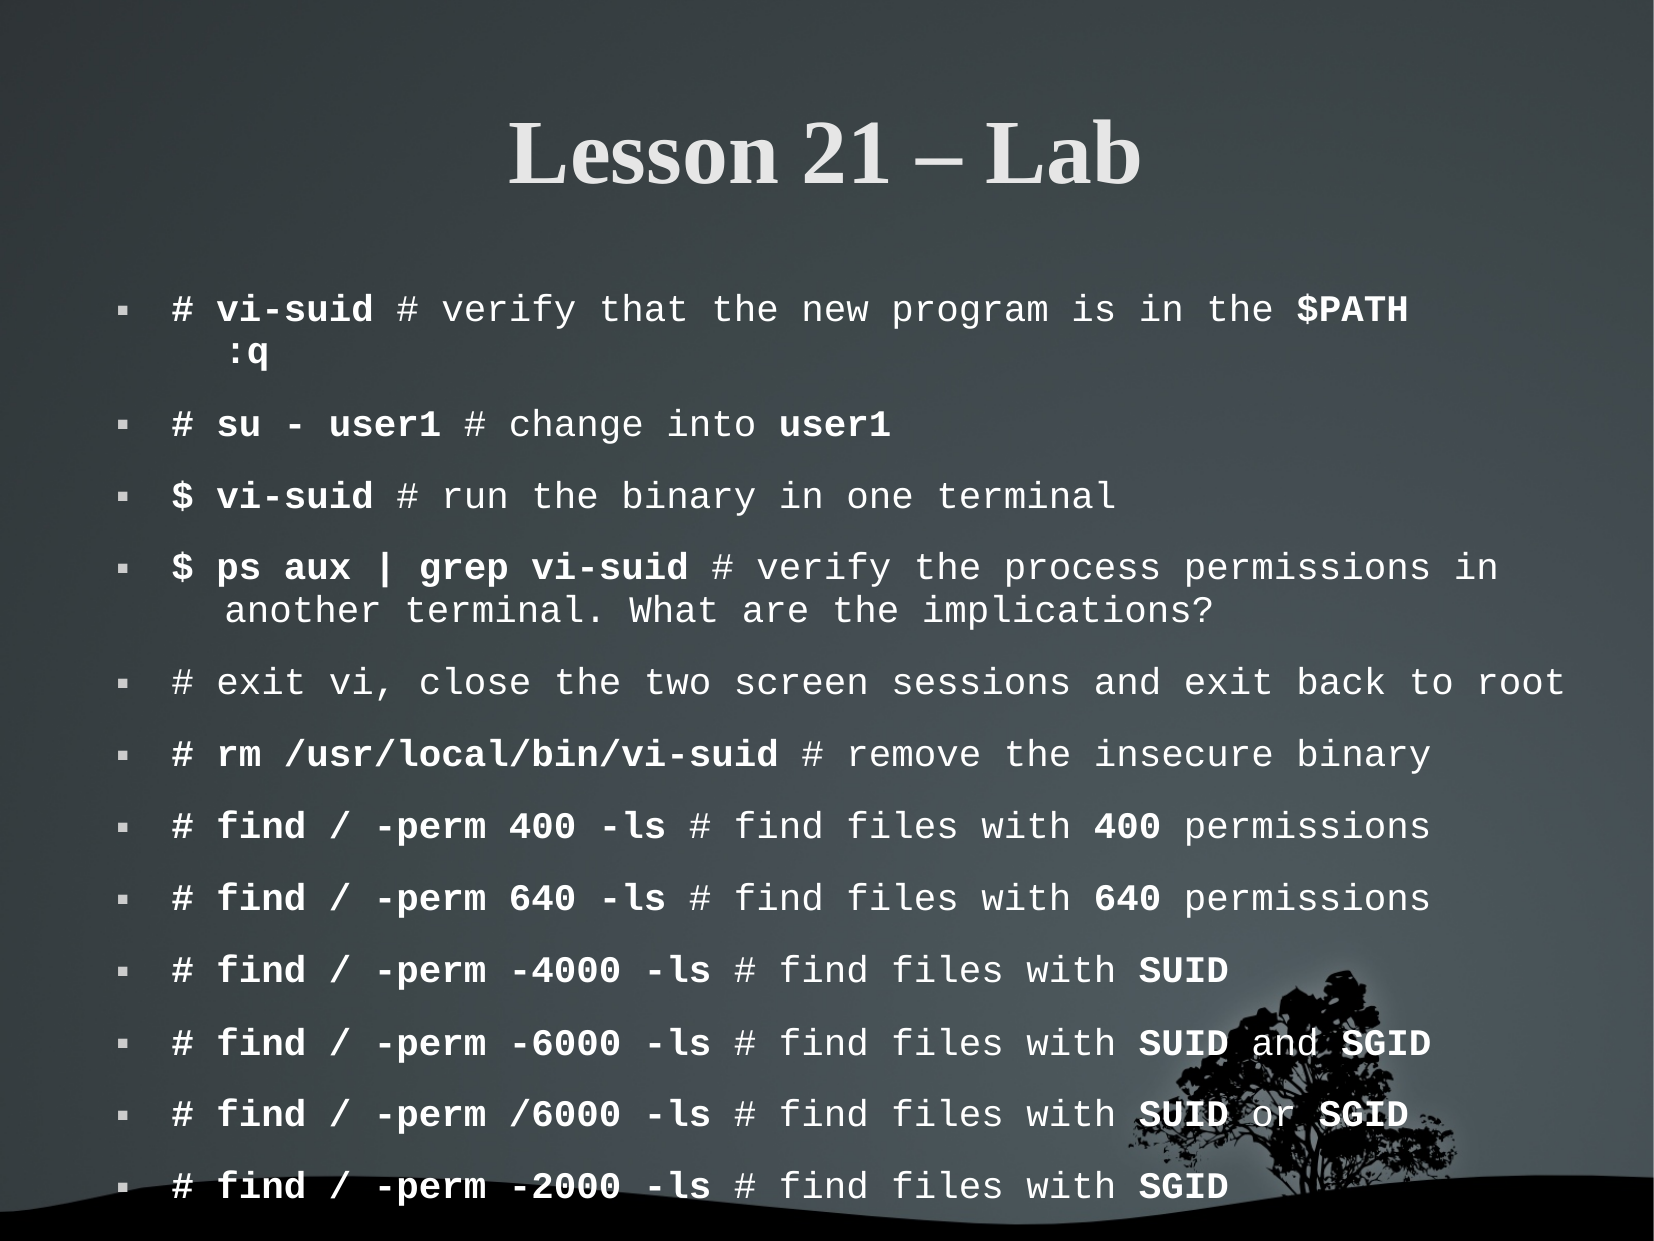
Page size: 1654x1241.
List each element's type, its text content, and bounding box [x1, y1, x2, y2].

picture [0, 0, 1654, 1241]
list # vi-suid # verify that the new program is in the $PATH :q # su - user1 # change into user1 $ vi-suid # run the binary in one terminal $ ps aux | grep vi-suid # verify the process permissions in another terminal. What are the implications? # exit vi, close the two screen sessions and exit back to root # rm /usr/local/bin/vi-suid # remove the insecure binary # find / -perm 400 -ls # find files with 400 permissions # find / -perm 640 -ls # find files with 640 permissions # find / -perm -4000 -ls # find files with SUID # find / -perm -6000 -ls # find files with SUID and SGID # find / -perm /6000 -ls # find files with SUID or SGID # find / -perm -2000 -ls # find files with SGID # find / -perm -1000 -ls # find files with Sticky [82, 290, 1571, 1114]
title Lesson 21 – Lab [82, 49, 1571, 257]
